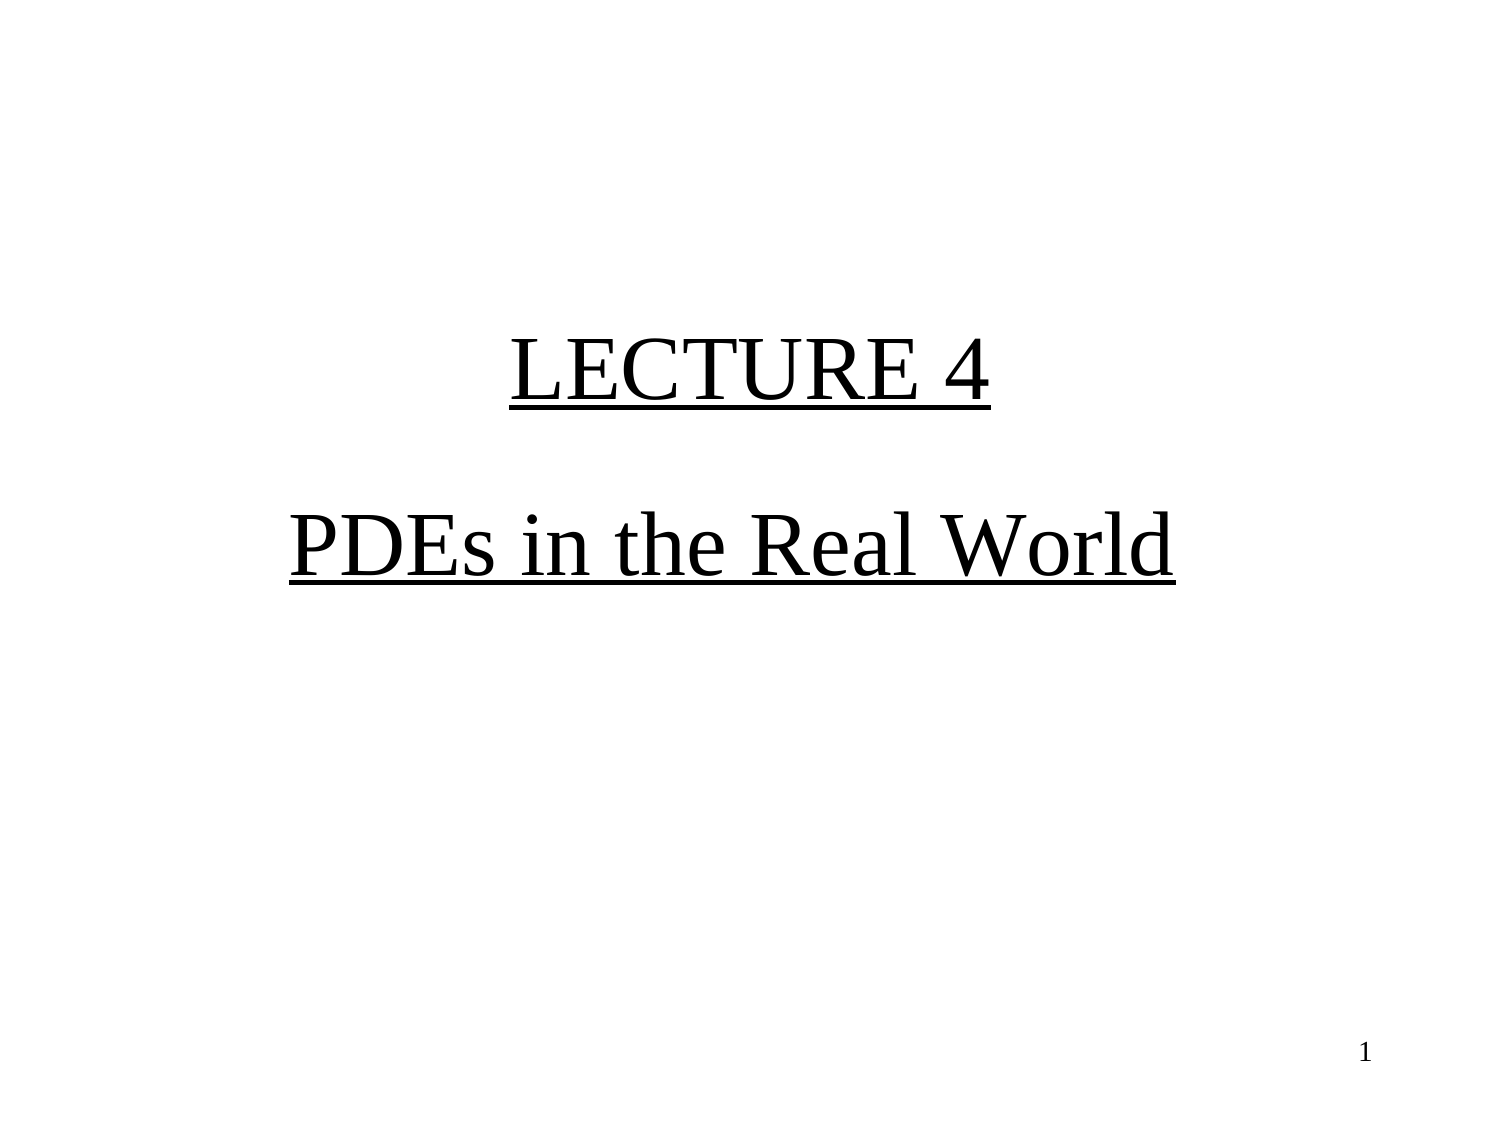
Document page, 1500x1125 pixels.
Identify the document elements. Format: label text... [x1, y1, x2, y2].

title LECTURE 4 [112, 274, 1388, 463]
text_box <number> [1074, 1025, 1388, 1101]
text_box PDEs in the Real World [207, 485, 1258, 774]
